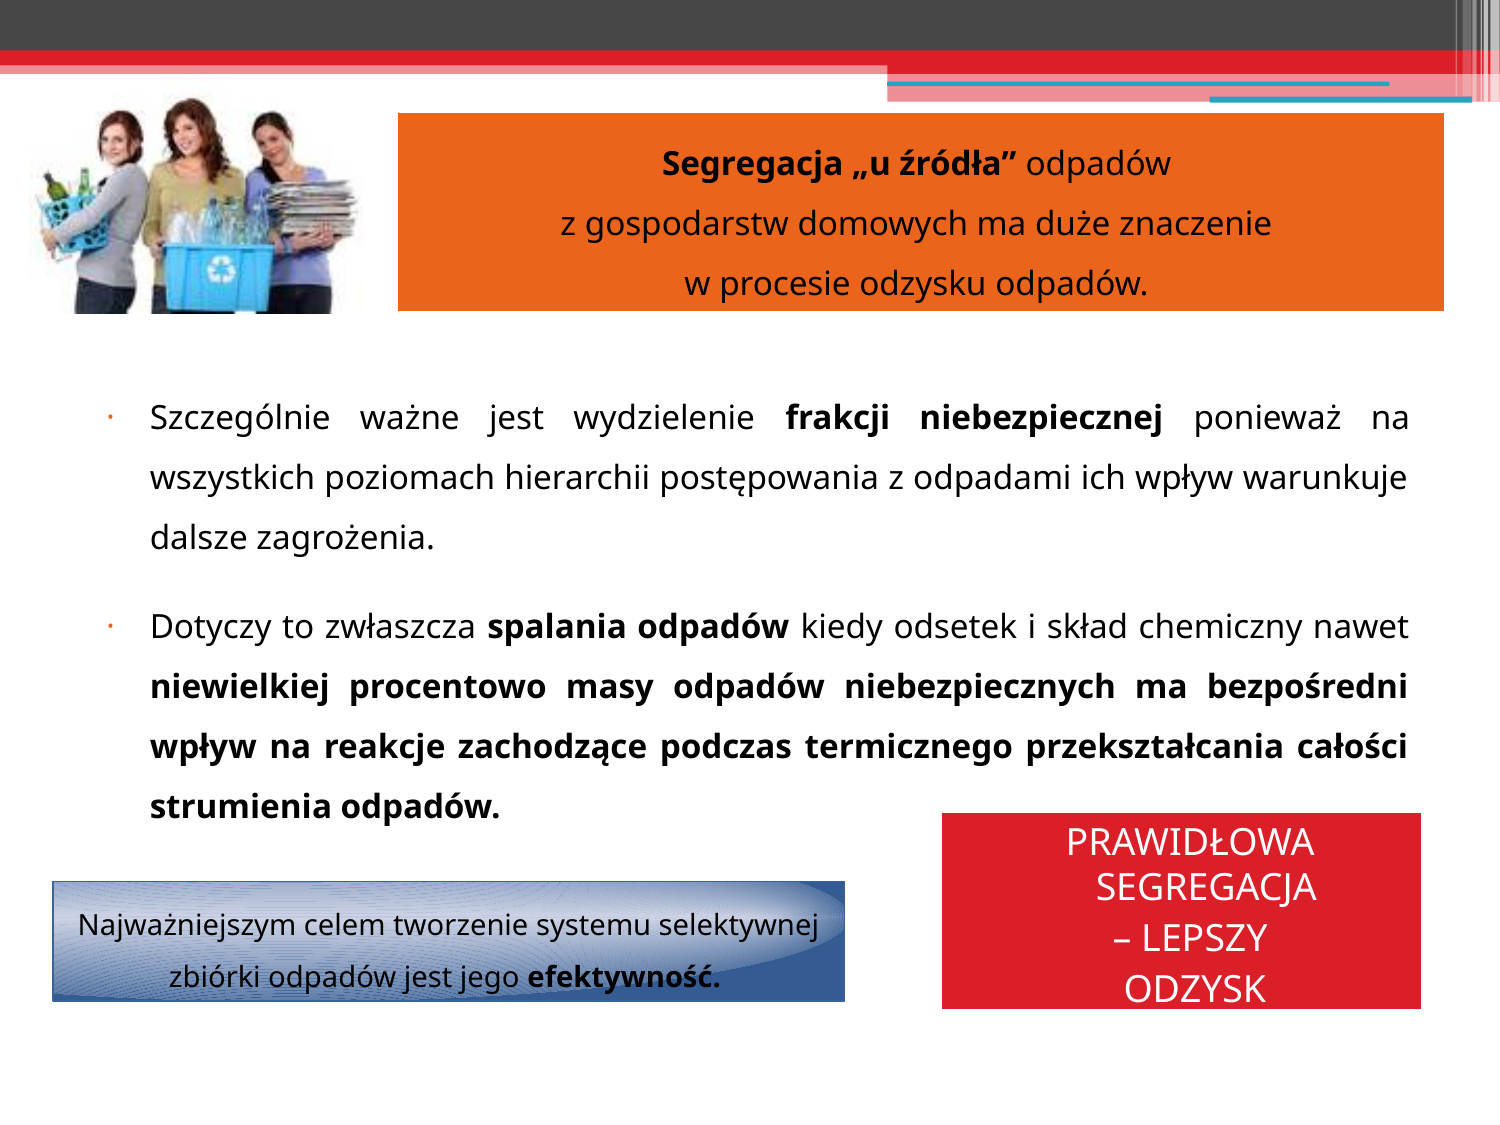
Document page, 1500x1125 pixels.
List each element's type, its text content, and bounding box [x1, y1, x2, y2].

text_box Najważniejszym celem tworzenie systemu selektywnej zbiórki odpadów jest jego efektywność. [53, 881, 845, 1002]
title Segregacja „u źródła” odpadów z gospodarstw domowych ma duże znaczenie w procesie odzysku odpadów. [395, 110, 1447, 314]
list Szczególnie ważne jest wydzielenie frakcji niebezpiecznej ponieważ na wszystkich poziomach hierarchii postępowania z odpadami ich wpływ warunkuje dalsze zagrożenia. Dotyczy to zwłaszcza spalania odpadów kiedy odsetek i skład chemiczny nawet niewielkiej procentowo masy odpadów niebezpiecznych ma bezpośredni wpływ na reakcje zachodzące podczas termicznego przekształcania całości strumienia odpadów. [75, 368, 1425, 894]
text_box PRAWIDŁOWA SEGREGACJA – LEPSZY ODZYSK [938, 810, 1424, 1012]
picture [29, 78, 384, 314]
